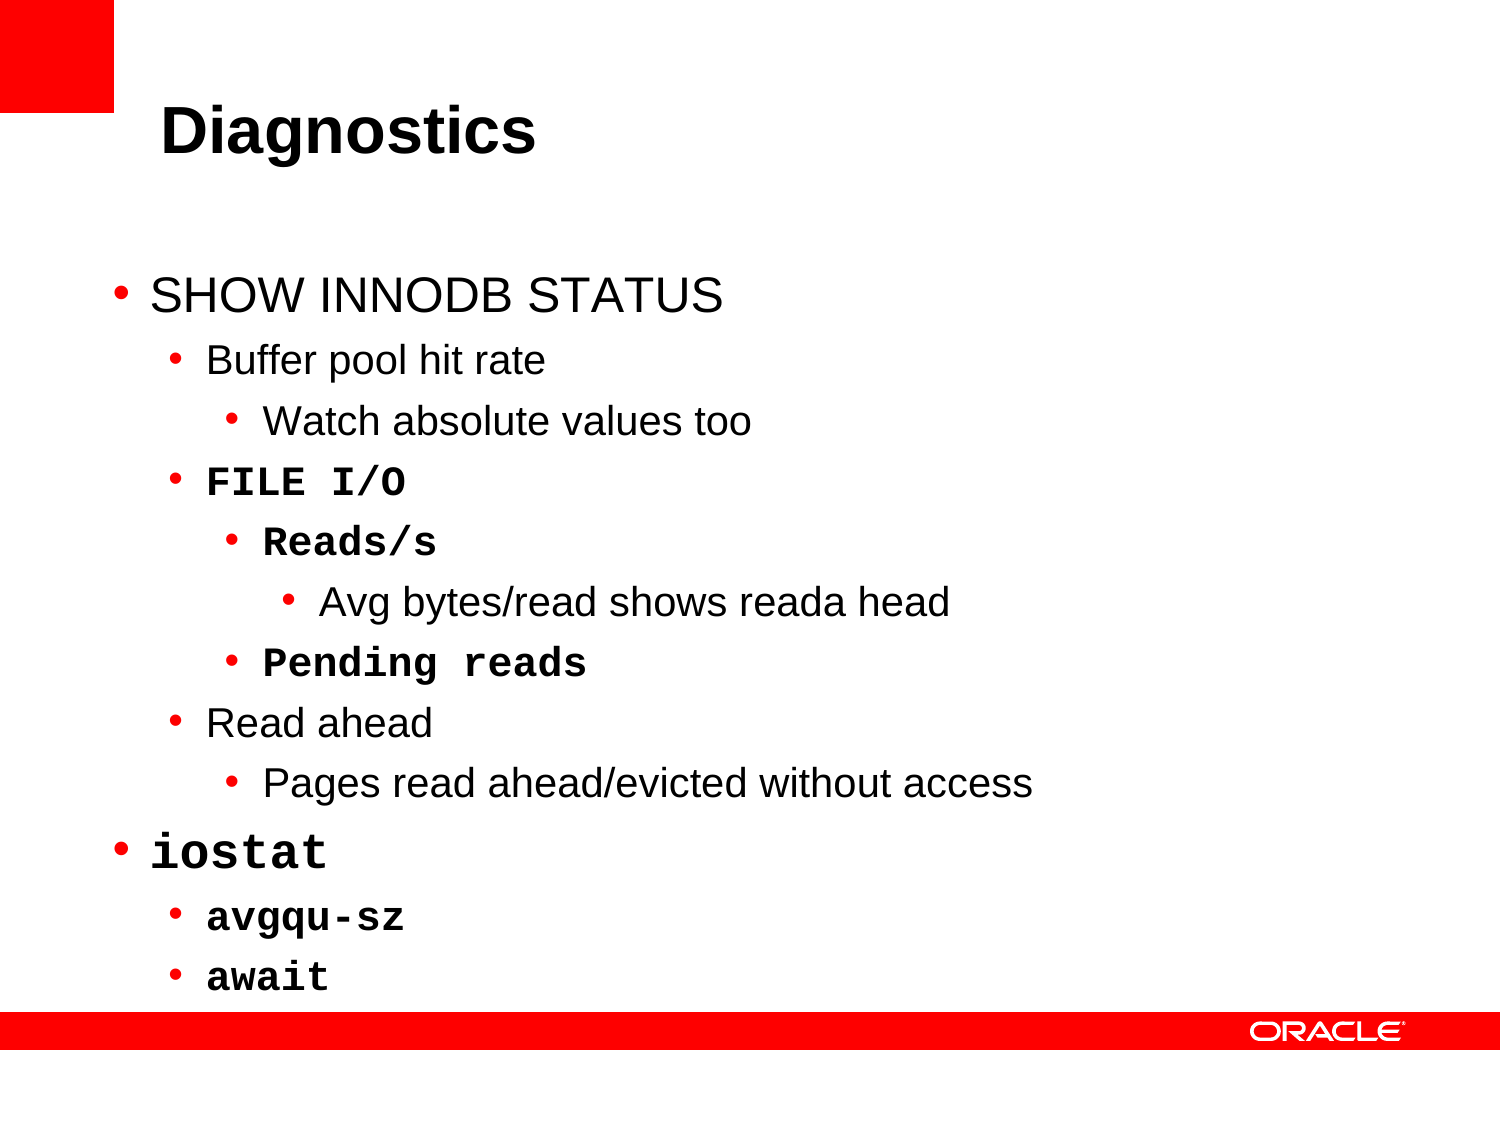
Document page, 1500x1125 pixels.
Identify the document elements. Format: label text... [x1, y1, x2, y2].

title Diagnostics [145, 49, 1390, 205]
picture [0, 0, 114, 113]
picture [0, 1012, 1500, 1050]
list SHOW INNODB STATUS Buffer pool hit rate Watch absolute values too FILE I/O Reads/s Avg bytes/read shows reada head Pending reads Read ahead Pages read ahead/evicted without access iostat avgqu-sz await [112, 262, 1349, 975]
